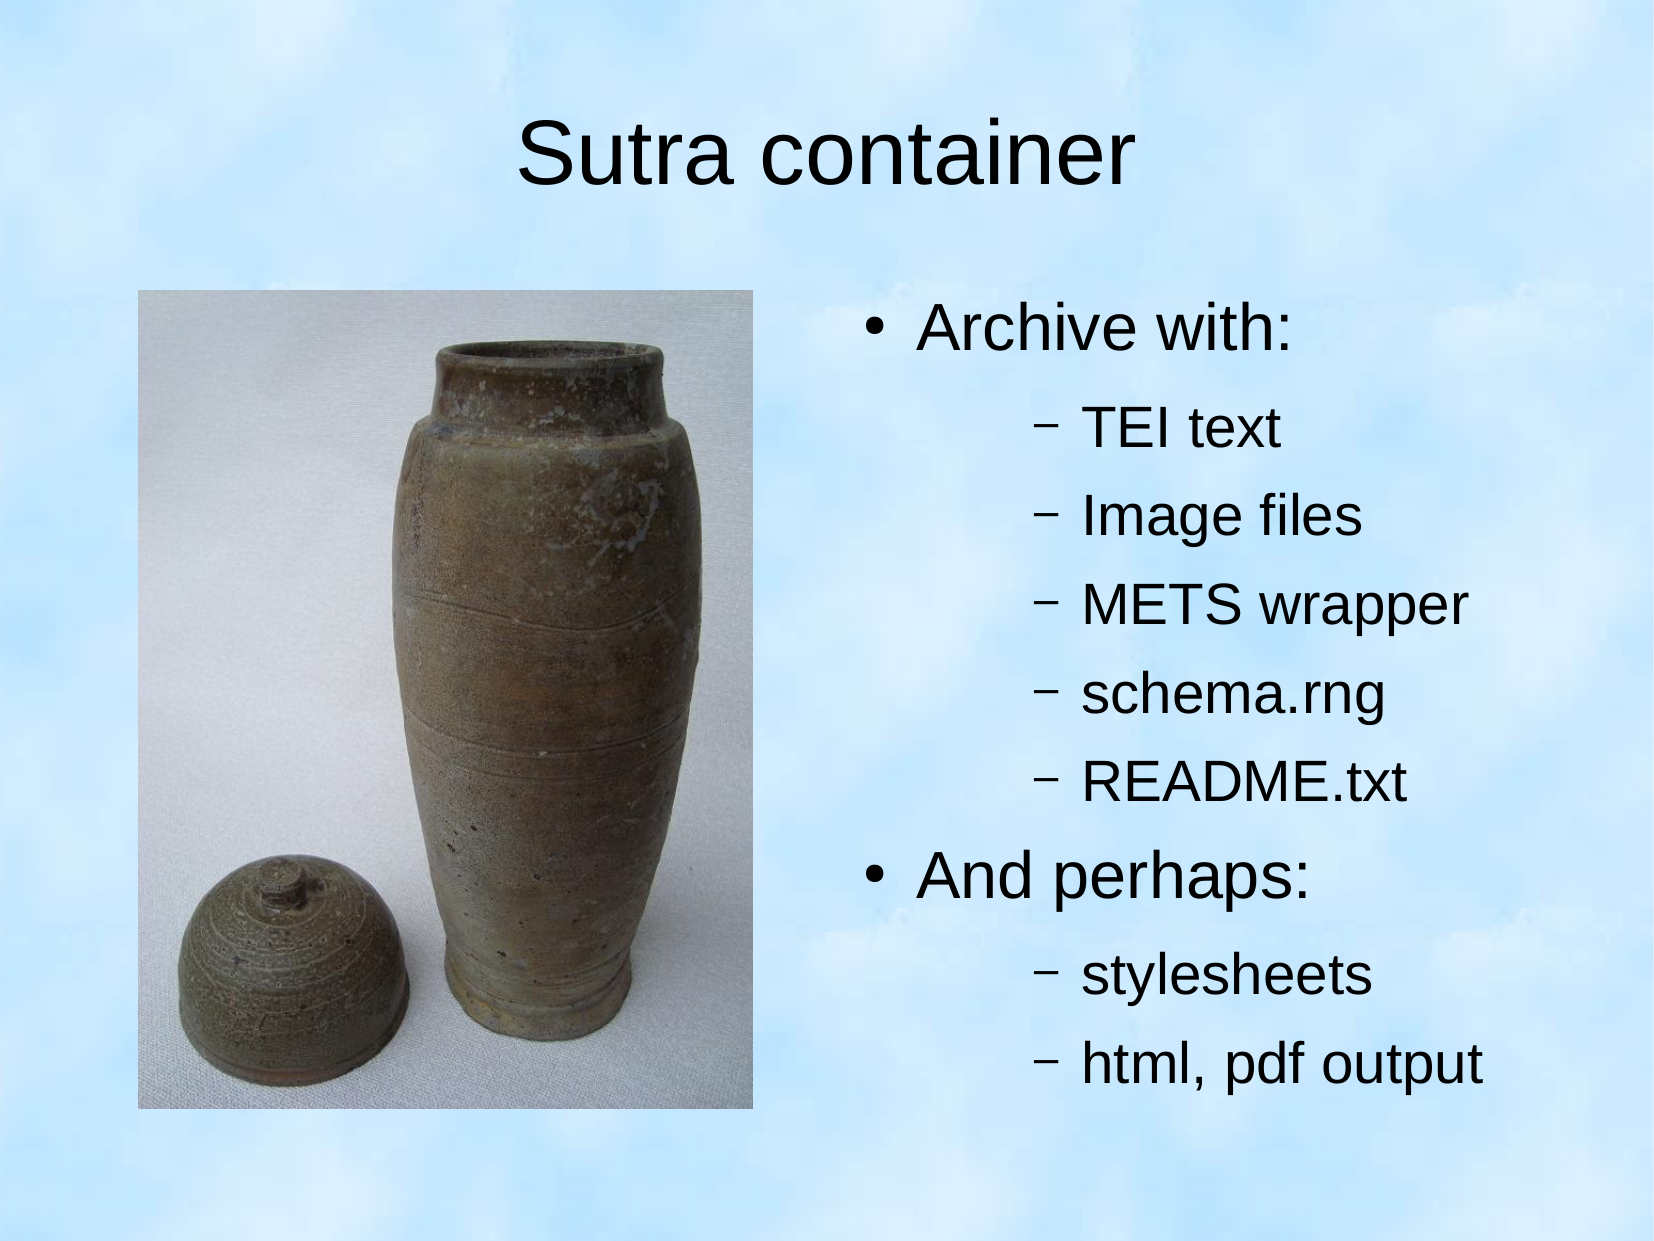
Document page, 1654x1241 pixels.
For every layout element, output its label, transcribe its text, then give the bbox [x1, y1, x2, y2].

picture [0, 0, 1654, 1241]
title Sutra container [82, 49, 1571, 257]
list Archive with: TEI text Image files METS wrapper schema.rng README.txt And perhaps: stylesheets html, pdf output [845, 290, 1572, 1095]
